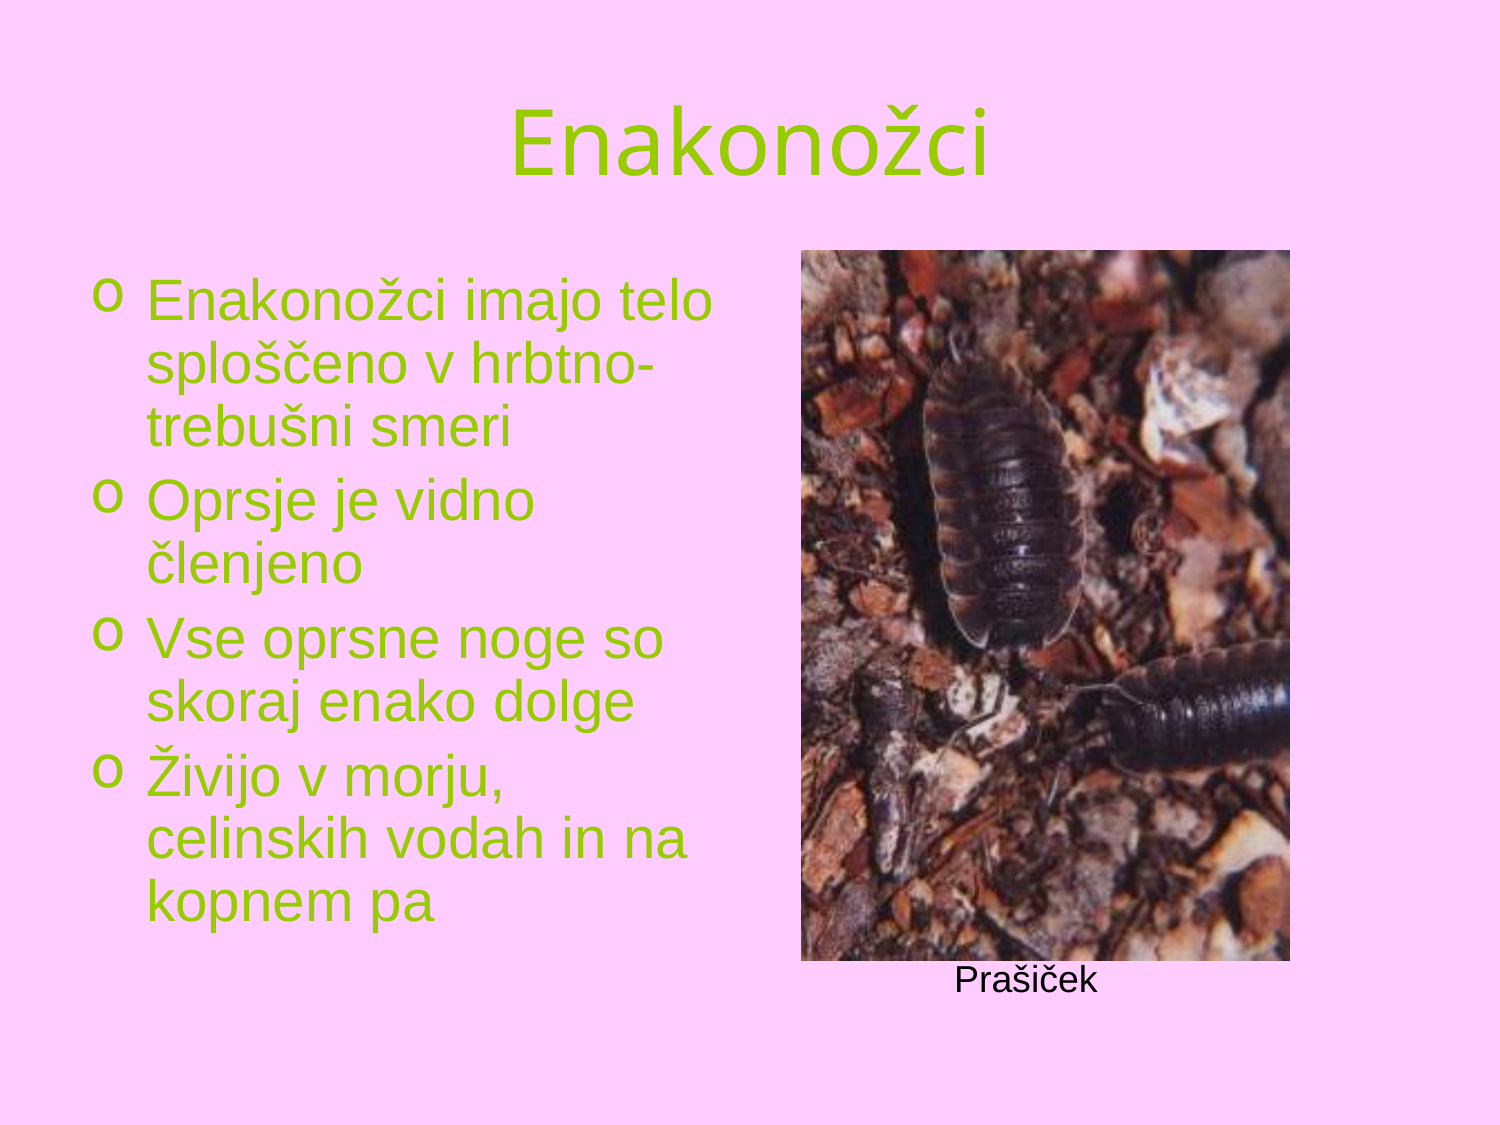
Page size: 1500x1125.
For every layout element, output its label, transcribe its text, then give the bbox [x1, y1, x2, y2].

title Enakonožci [75, 45, 1425, 233]
text_box Prašiček [939, 952, 1113, 1008]
picture [801, 250, 1290, 961]
list Enakonožci imajo telo sploščeno v hrbtno-trebušni smeri Oprsje je vidno členjeno Vse oprsne noge so skoraj enako dolge Živijo v morju, celinskih vodah in na kopnem pa [75, 262, 738, 1005]
